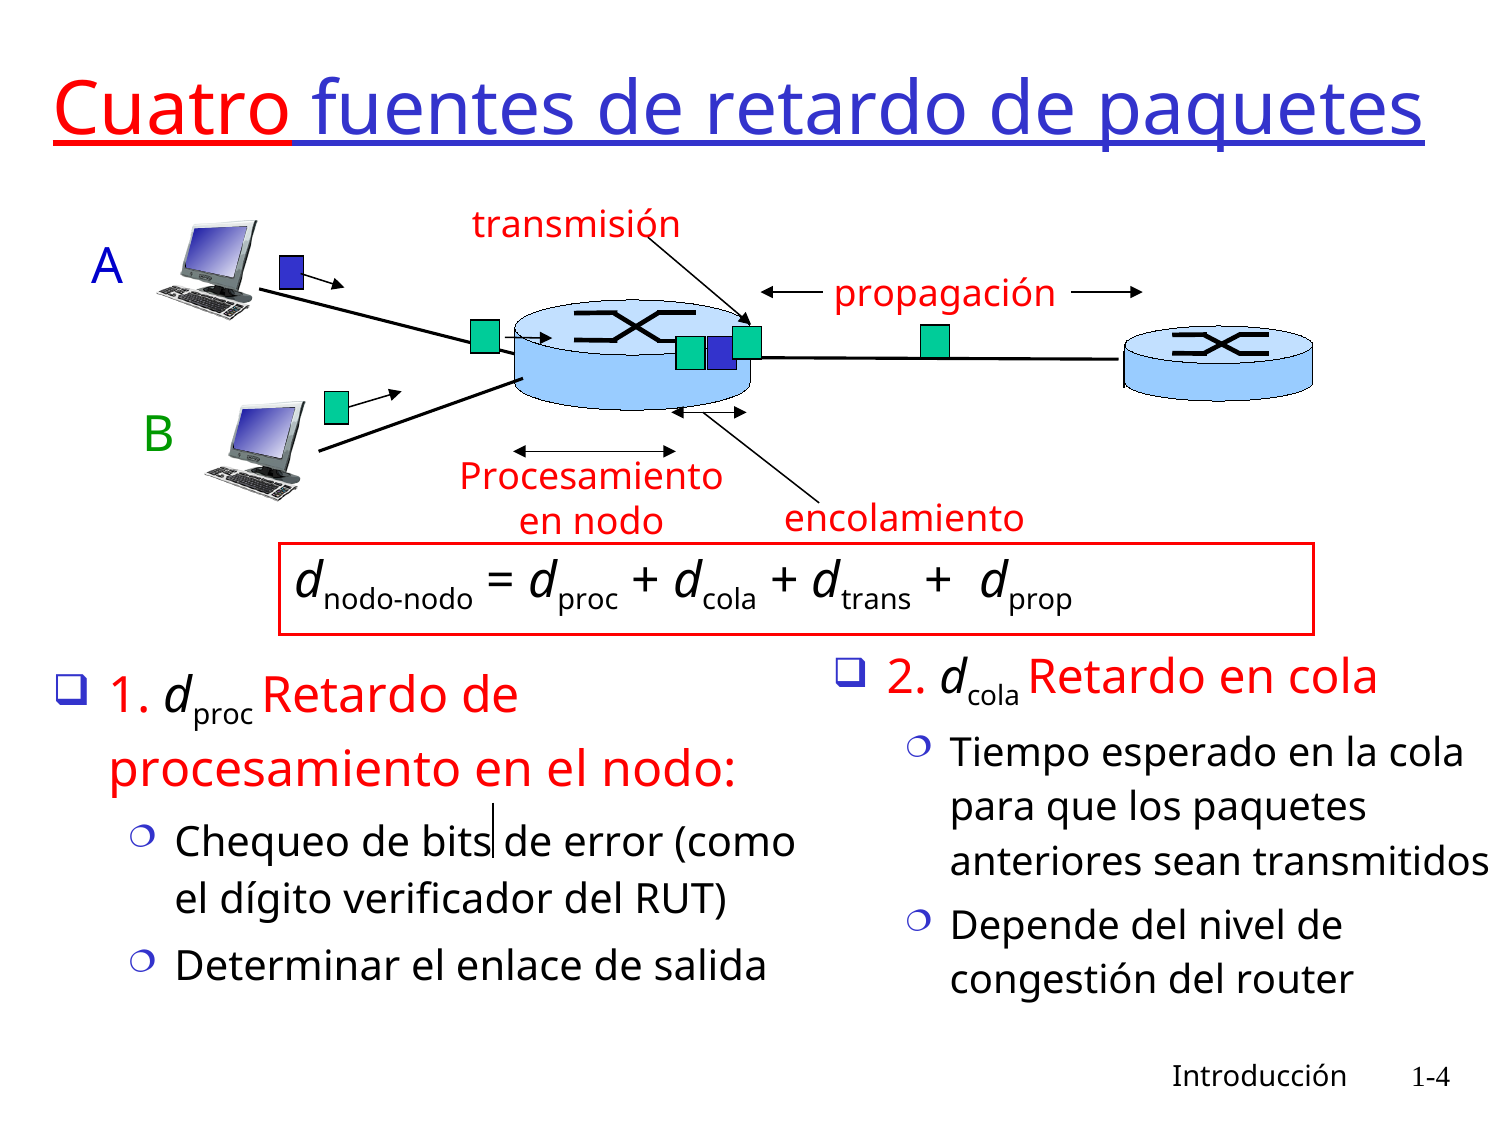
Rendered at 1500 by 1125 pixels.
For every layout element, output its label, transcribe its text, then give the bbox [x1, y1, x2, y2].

text_box [514, 336, 762, 411]
text_box 1-<number> [1362, 1059, 1466, 1125]
text_box Procesamiento en nodo [444, 444, 739, 543]
text_box propagación [818, 261, 1072, 322]
text_box transmisión [457, 192, 697, 253]
text_box [232, 407, 295, 459]
list 2. dcola Retardo en cola Tiempo esperado en la cola para que los paquetes anteriores sean transmitidos Depende del nivel de congestión del router [817, 634, 1500, 1059]
text_box encolamiento [769, 486, 1041, 543]
text_box 1-<number> [1124, 325, 1313, 364]
list 1. dproc Retardo de procesamiento en el nodo: Chequeo de bits de error (como el dígito verificador del RUT) Determinar el enlace de salida [37, 651, 826, 1088]
text_box [1124, 345, 1313, 402]
text_box Introducción [887, 1059, 1362, 1125]
text_box 1-<number> [514, 299, 750, 356]
picture [179, 396, 308, 509]
title Cuatro fuentes de retardo de paquetes [37, 10, 1463, 201]
text_box A [76, 226, 131, 302]
text_box [279, 256, 304, 289]
text_box [184, 226, 247, 278]
text_box B [127, 393, 191, 469]
text_box dnodo-nodo = dproc + dcola + dtrans + dprop [279, 543, 1314, 635]
picture [131, 215, 260, 328]
